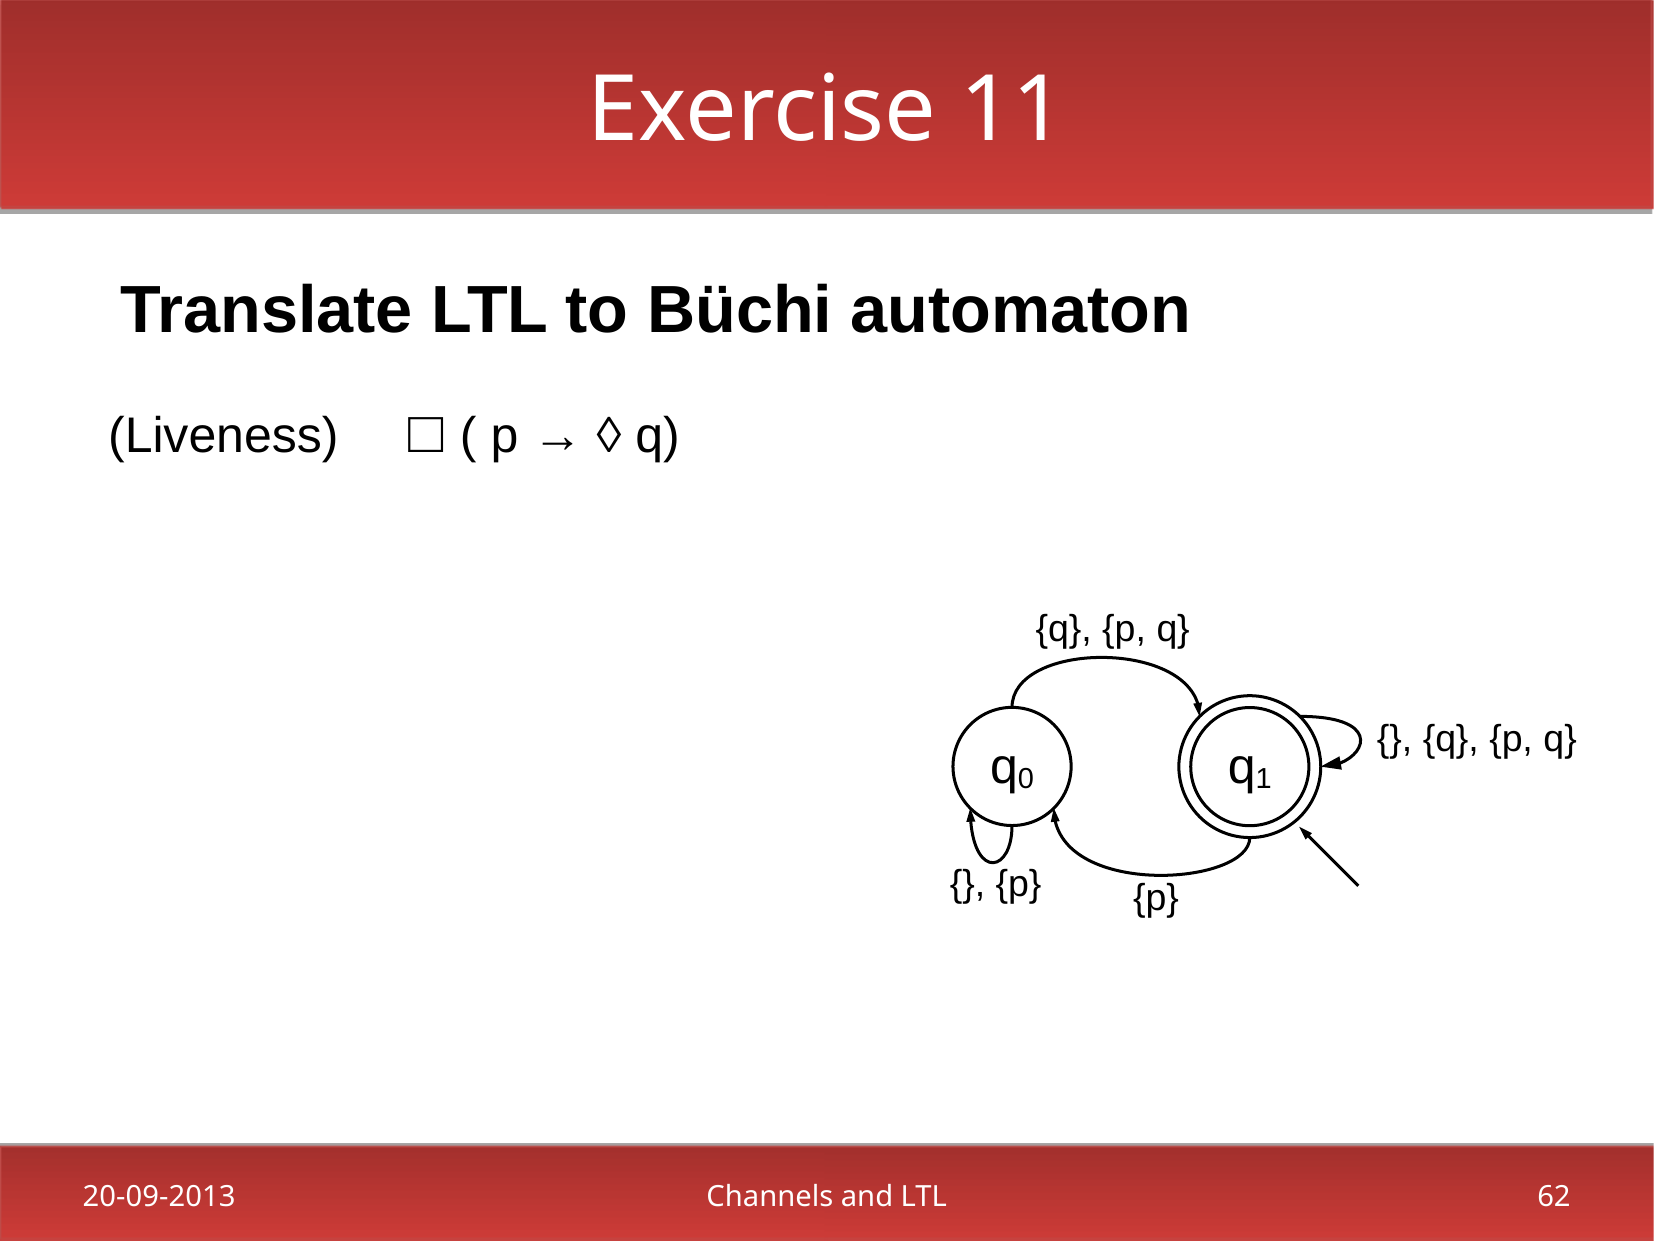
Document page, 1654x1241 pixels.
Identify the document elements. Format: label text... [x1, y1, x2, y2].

picture [0, 1143, 1654, 1241]
text_box {p} [1118, 869, 1194, 927]
text_box q1 [1234, 759, 1247, 780]
text_box q1 [1190, 715, 1309, 826]
text_box Translate LTL to Büchi automaton [105, 264, 1209, 355]
text_box {}, {p} [933, 853, 1058, 914]
text_box {}, {q}, {p, q} [1362, 710, 1625, 767]
text_box q0 [952, 707, 1072, 826]
text_box (Liveness) □ ( p → ◊ q) [93, 392, 709, 473]
title Exercise 11 [59, 31, 1595, 178]
text_box {q}, {p, q} [1019, 598, 1280, 756]
picture [0, 0, 1654, 214]
